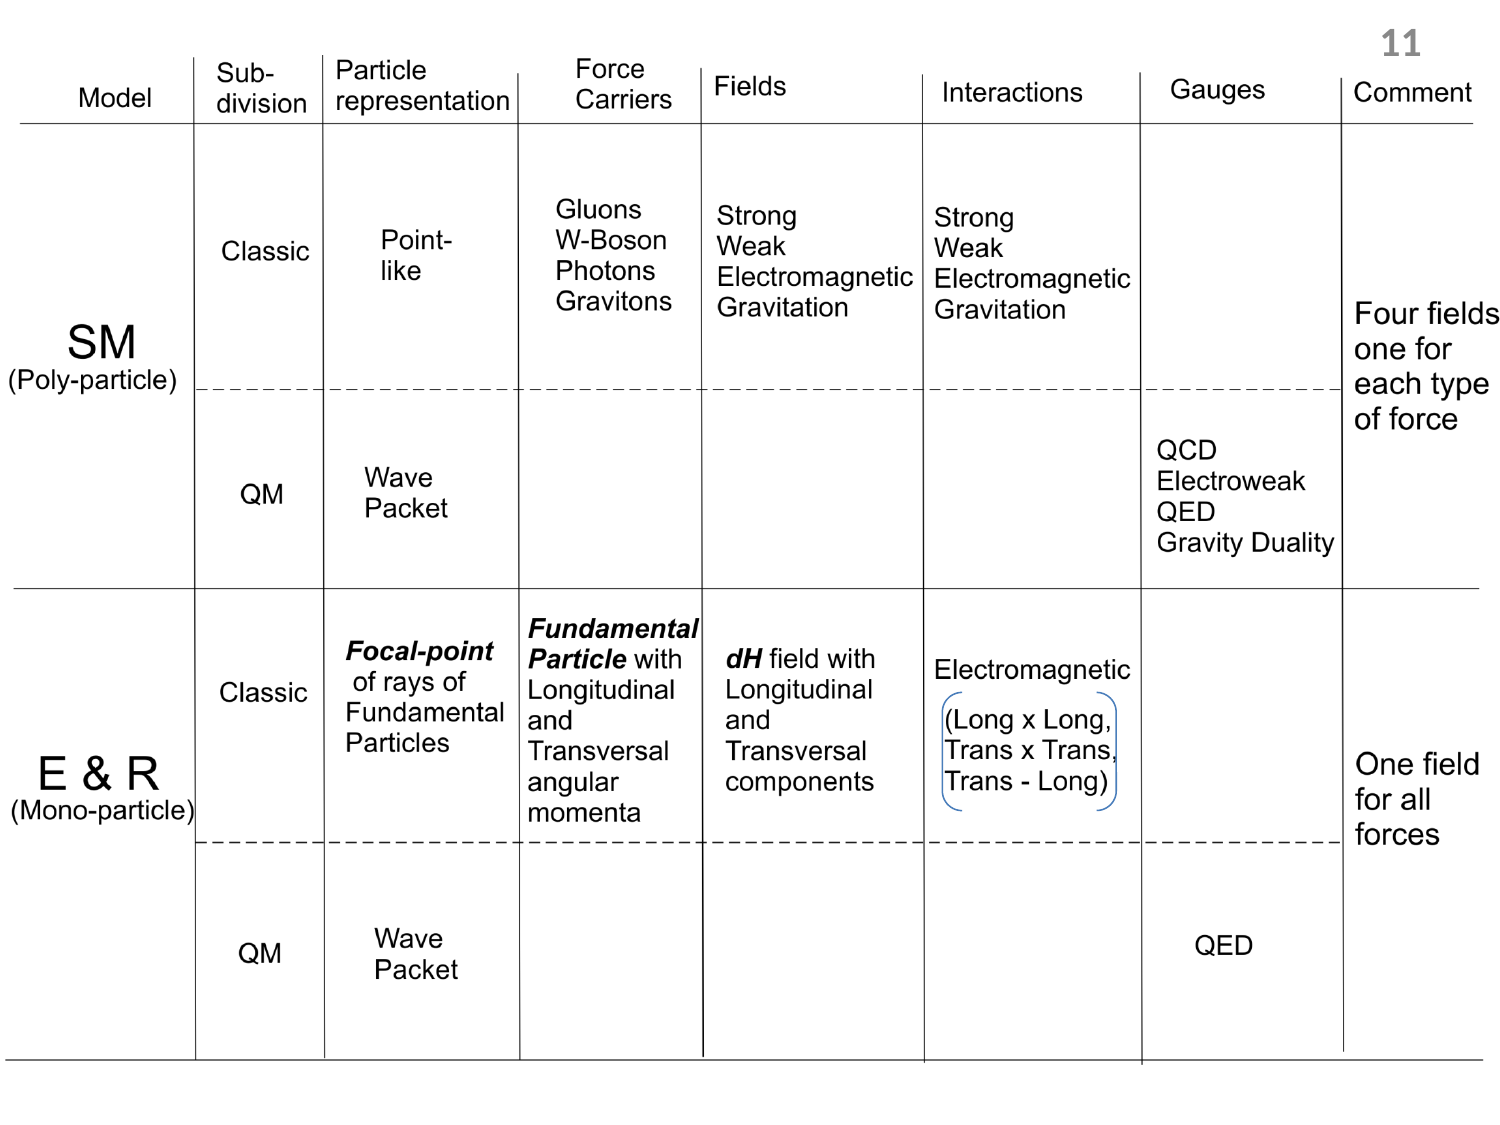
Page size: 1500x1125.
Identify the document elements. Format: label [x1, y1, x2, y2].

picture [5, 55, 1500, 1065]
text_box [1364, 7, 1443, 55]
